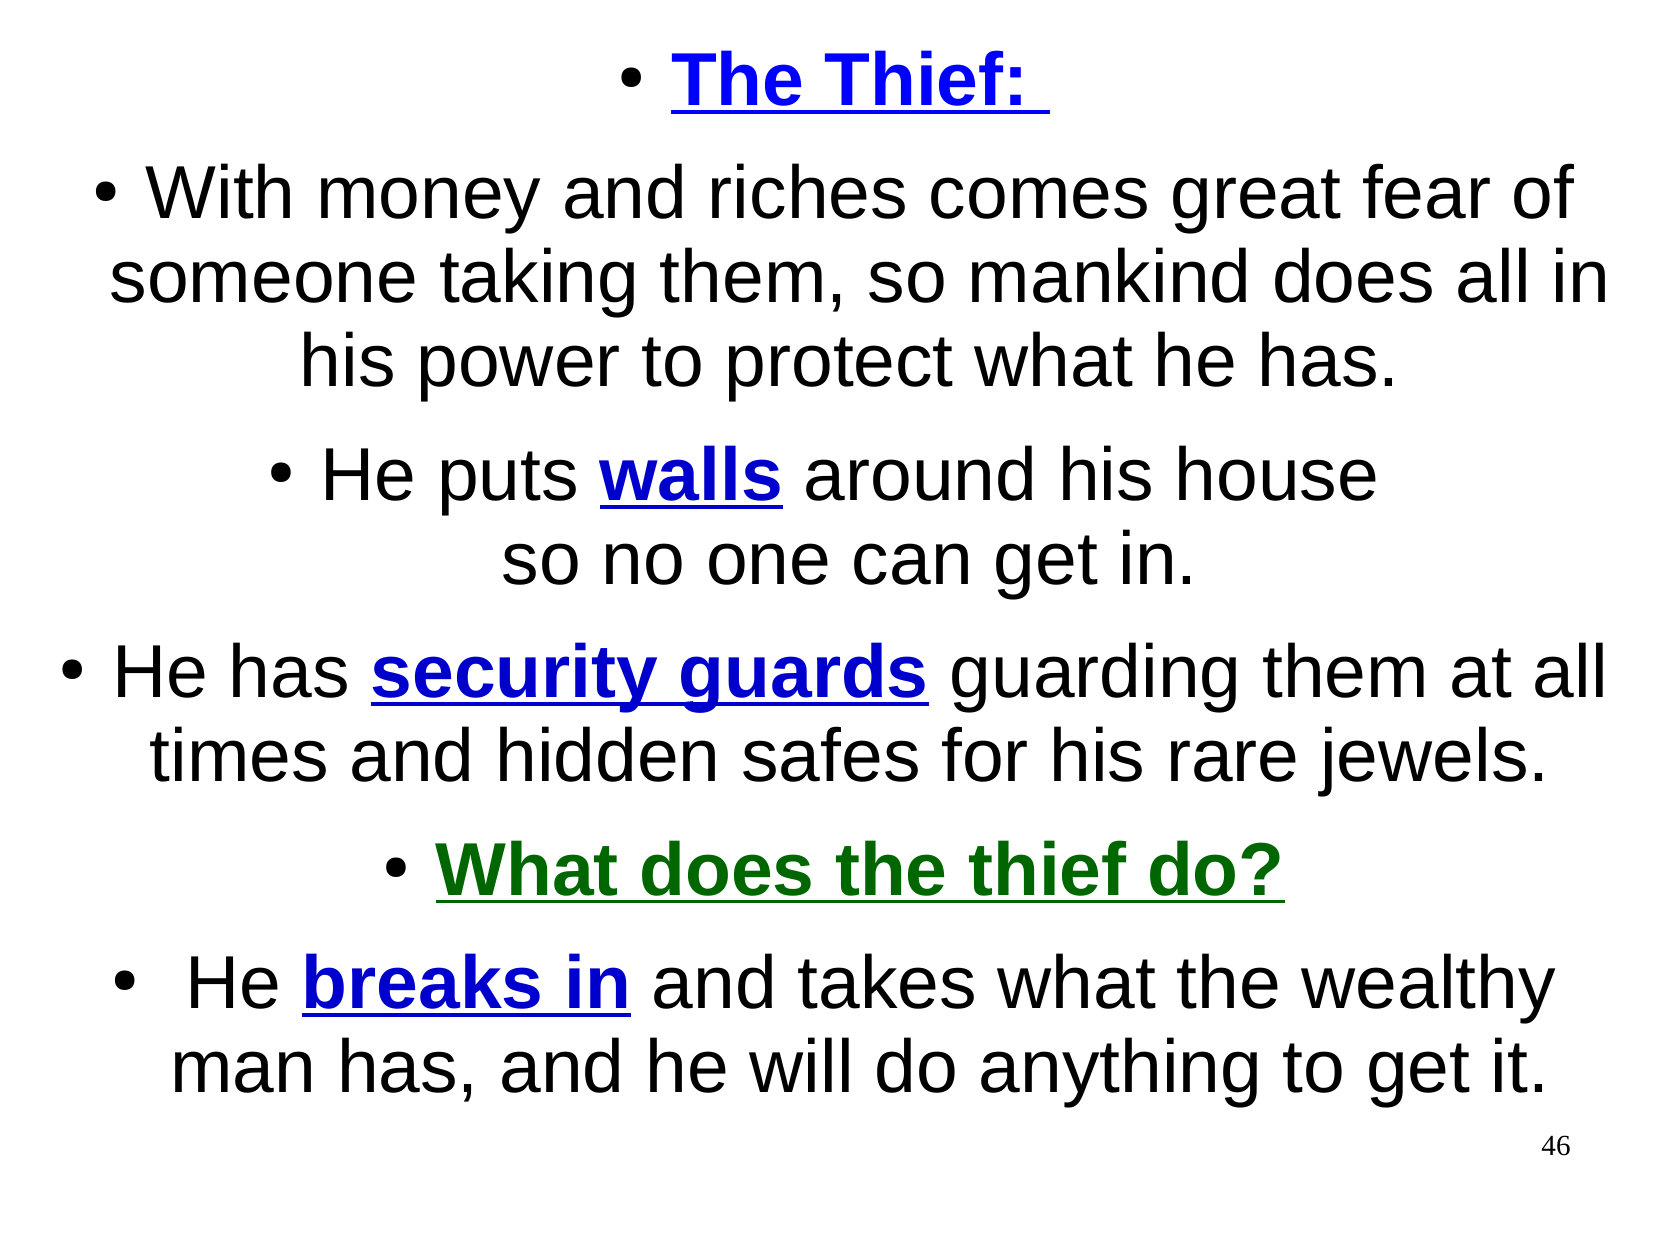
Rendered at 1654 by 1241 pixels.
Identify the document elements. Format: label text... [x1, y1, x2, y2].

list The Thief: With money and riches comes great fear of someone taking them, so mankind does all in his power to protect what he has. He puts walls around his house so no one can get in. He has security guards guarding them at all times and hidden safes for his rare jewels. What does the thief do? He breaks in and takes what the wealthy man has, and he will do anything to get it. [37, 37, 1613, 1238]
